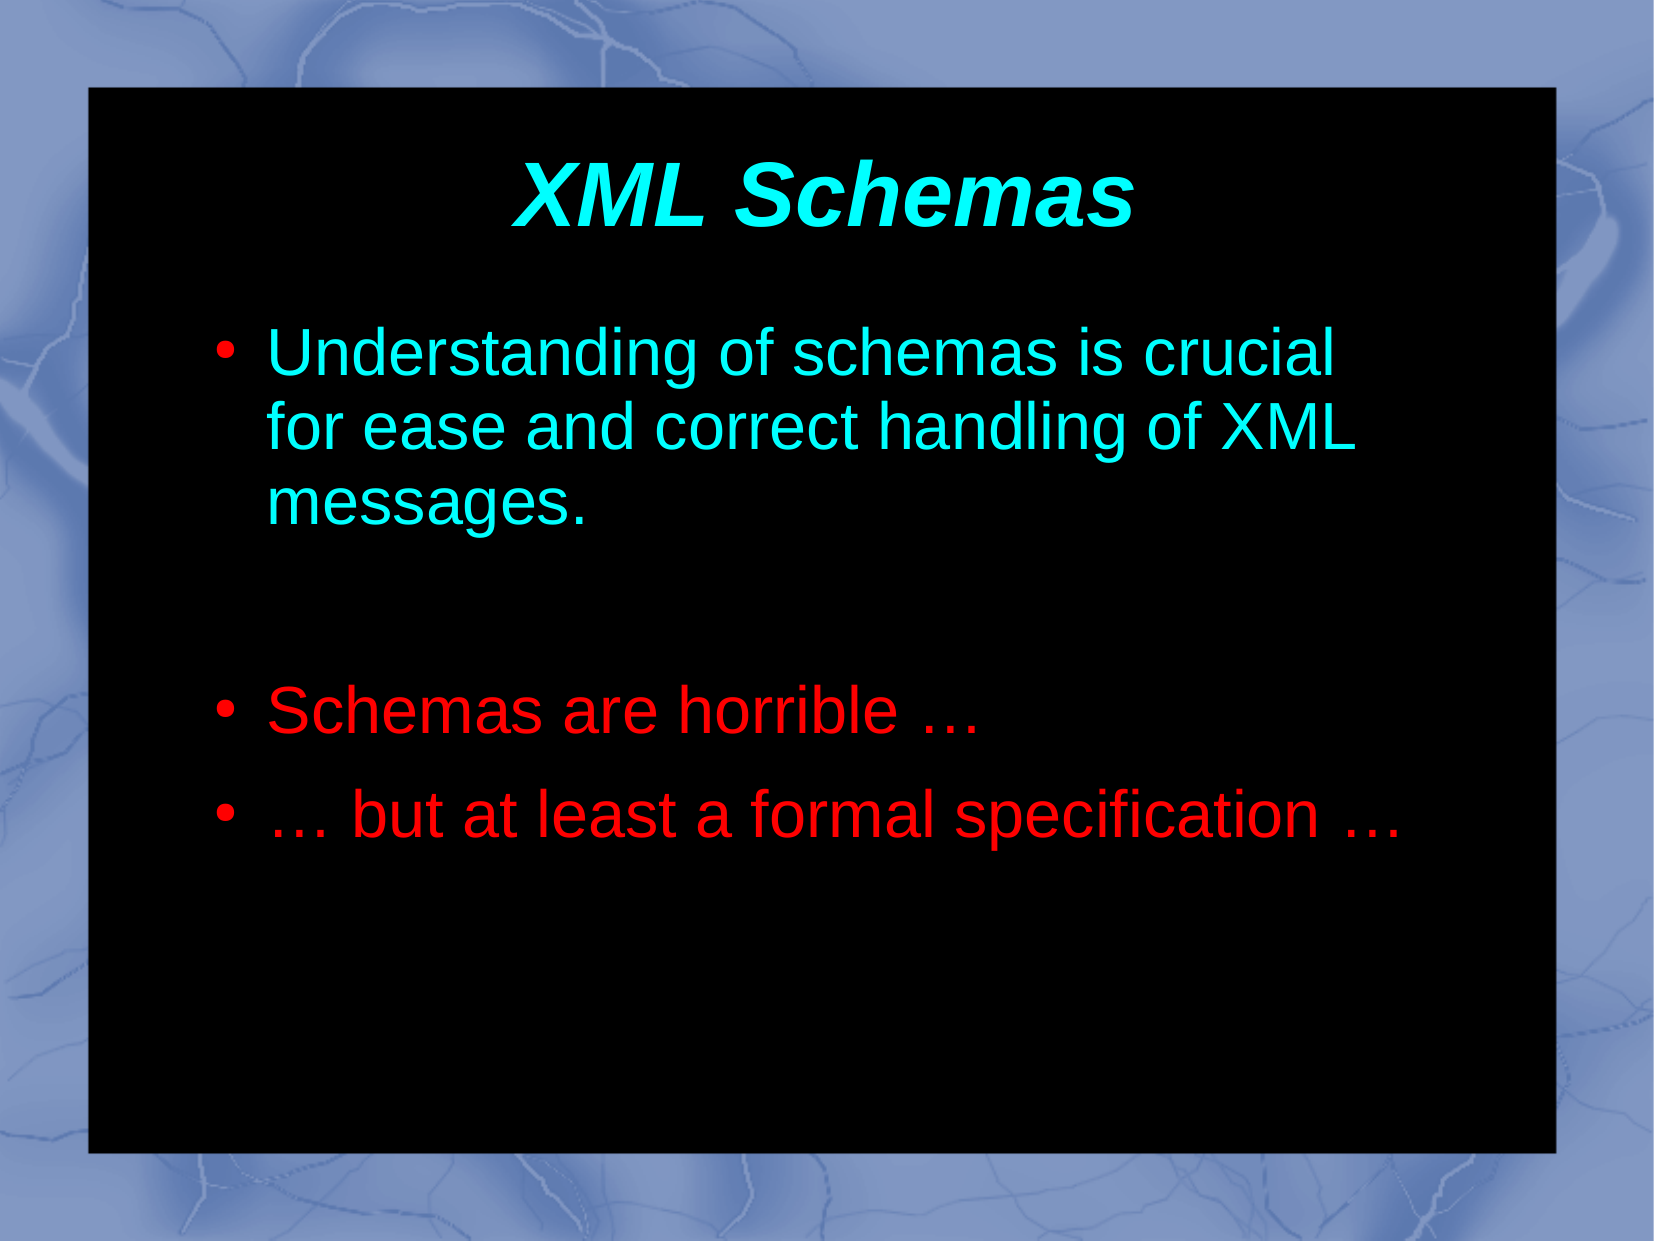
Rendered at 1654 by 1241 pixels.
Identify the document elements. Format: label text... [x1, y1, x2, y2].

picture [0, 0, 1654, 1241]
title XML Schemas [118, 98, 1536, 291]
list Understanding of schemas is crucial for ease and correct handling of XML messages. Schemas are horrible … … but at least a formal specification … [195, 314, 1415, 1136]
